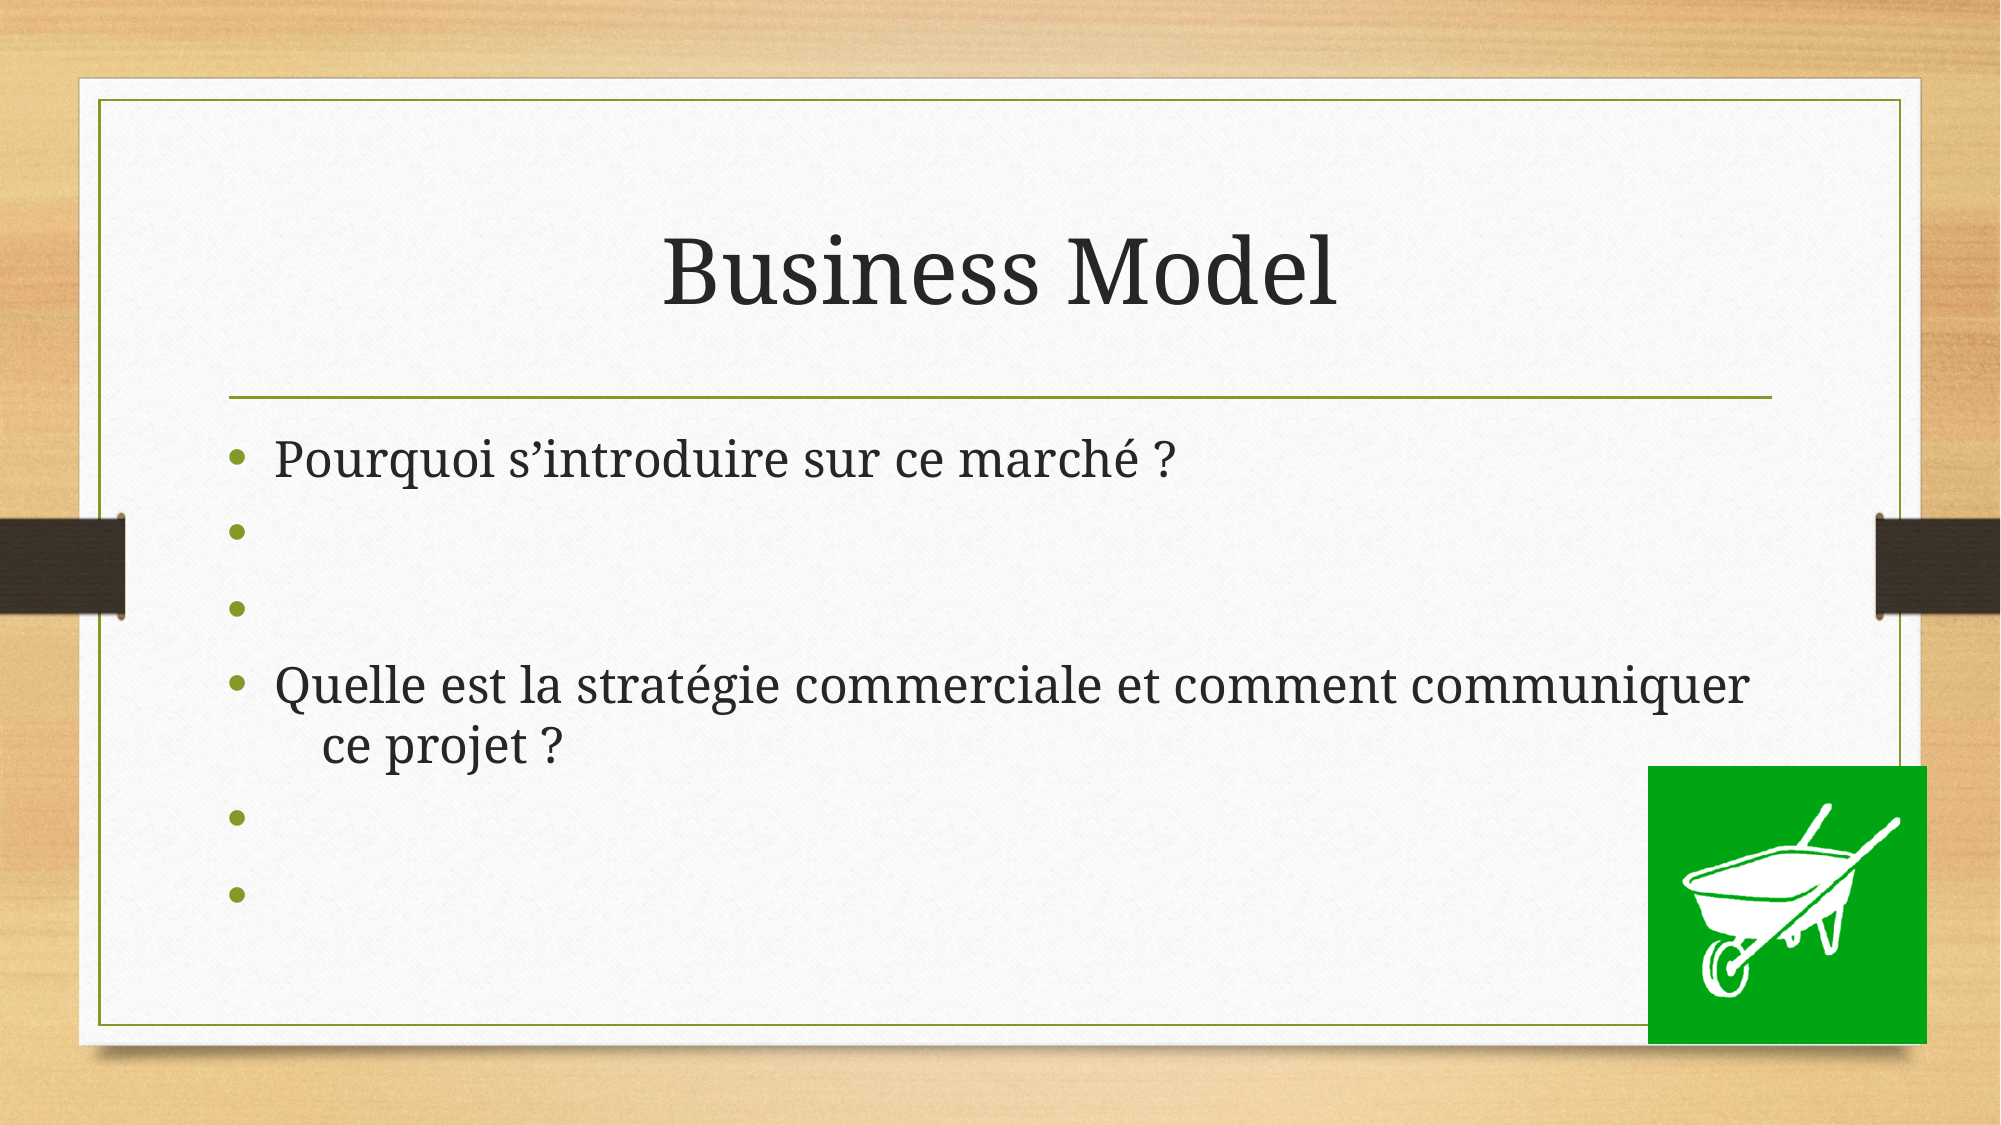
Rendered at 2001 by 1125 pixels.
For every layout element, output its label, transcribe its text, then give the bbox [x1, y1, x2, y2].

picture [1648, 766, 1927, 1044]
title Business Model [212, 161, 1788, 376]
list Pourquoi s’introduire sur ce marché ? Quelle est la stratégie commerciale et comment communiquer ce projet ? [212, 419, 1788, 964]
